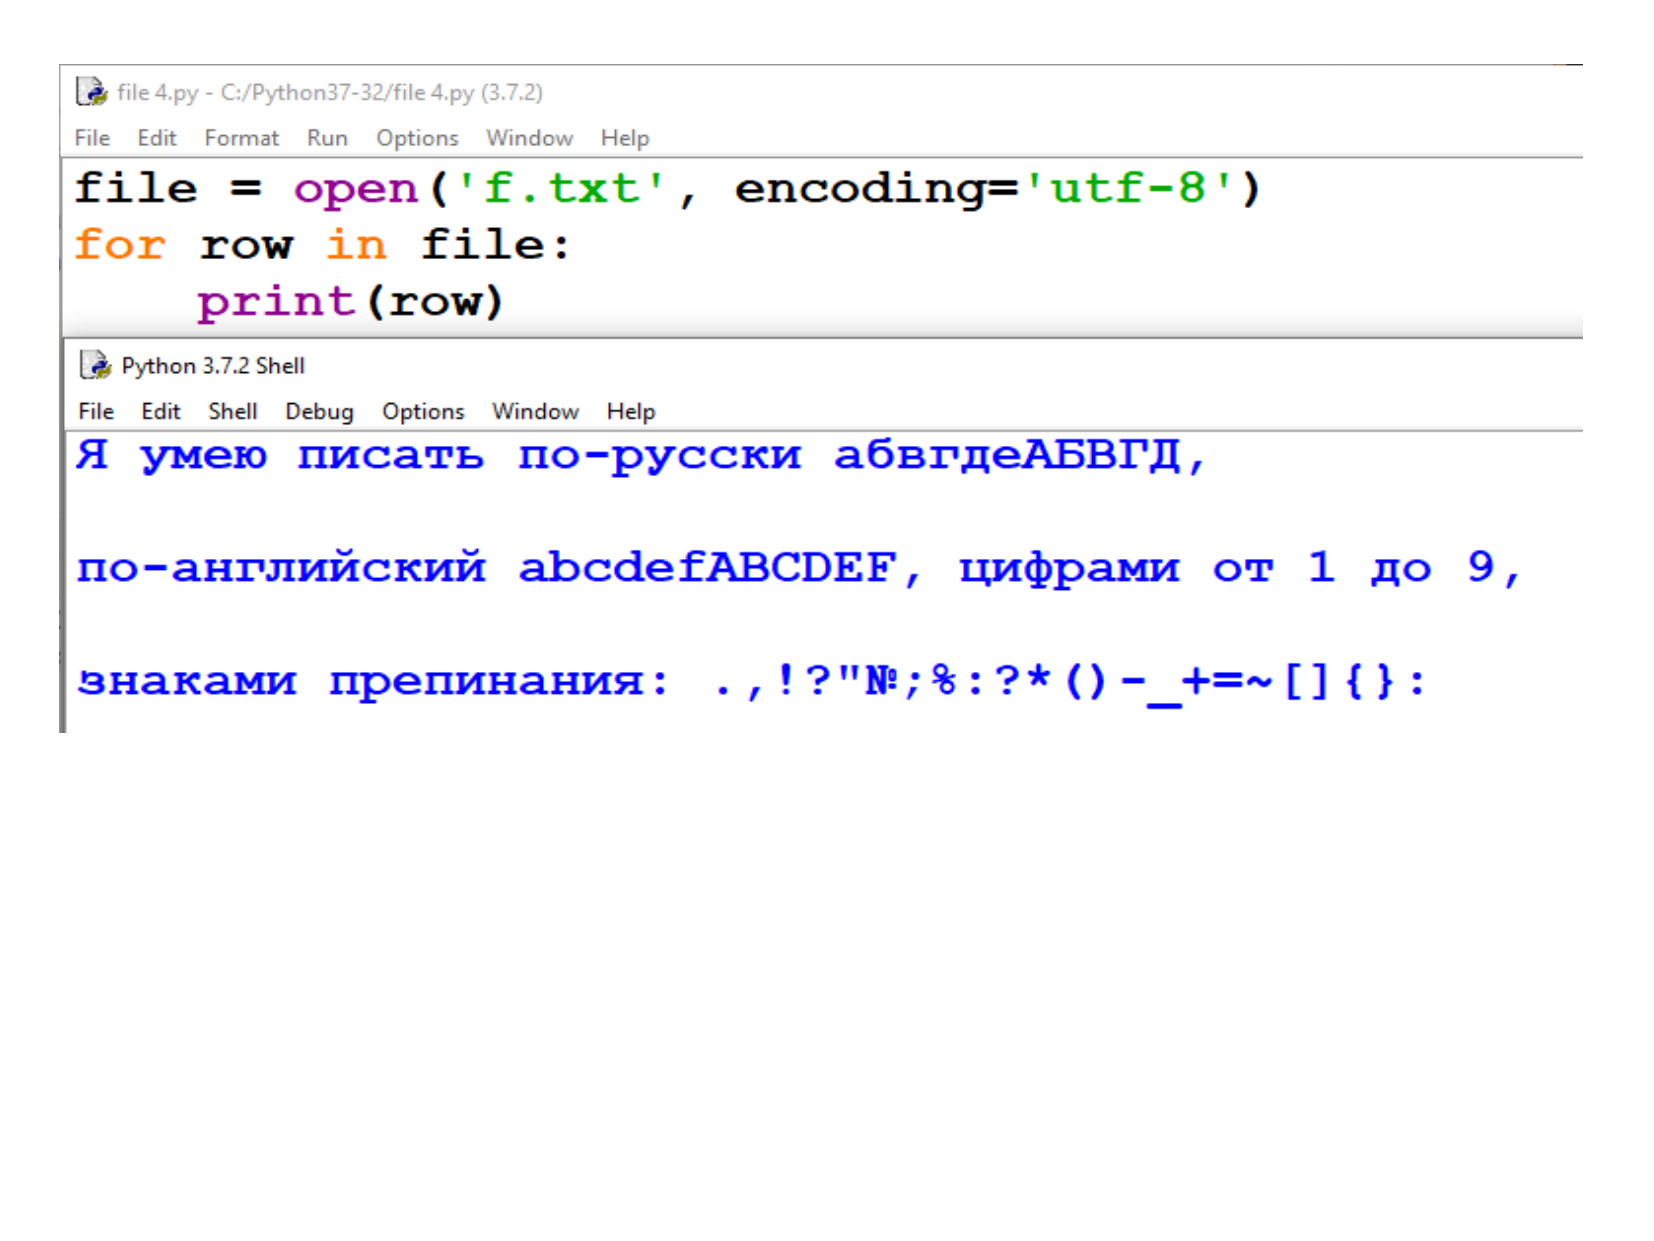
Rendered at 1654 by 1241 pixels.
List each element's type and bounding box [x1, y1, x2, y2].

picture [59, 64, 1583, 733]
